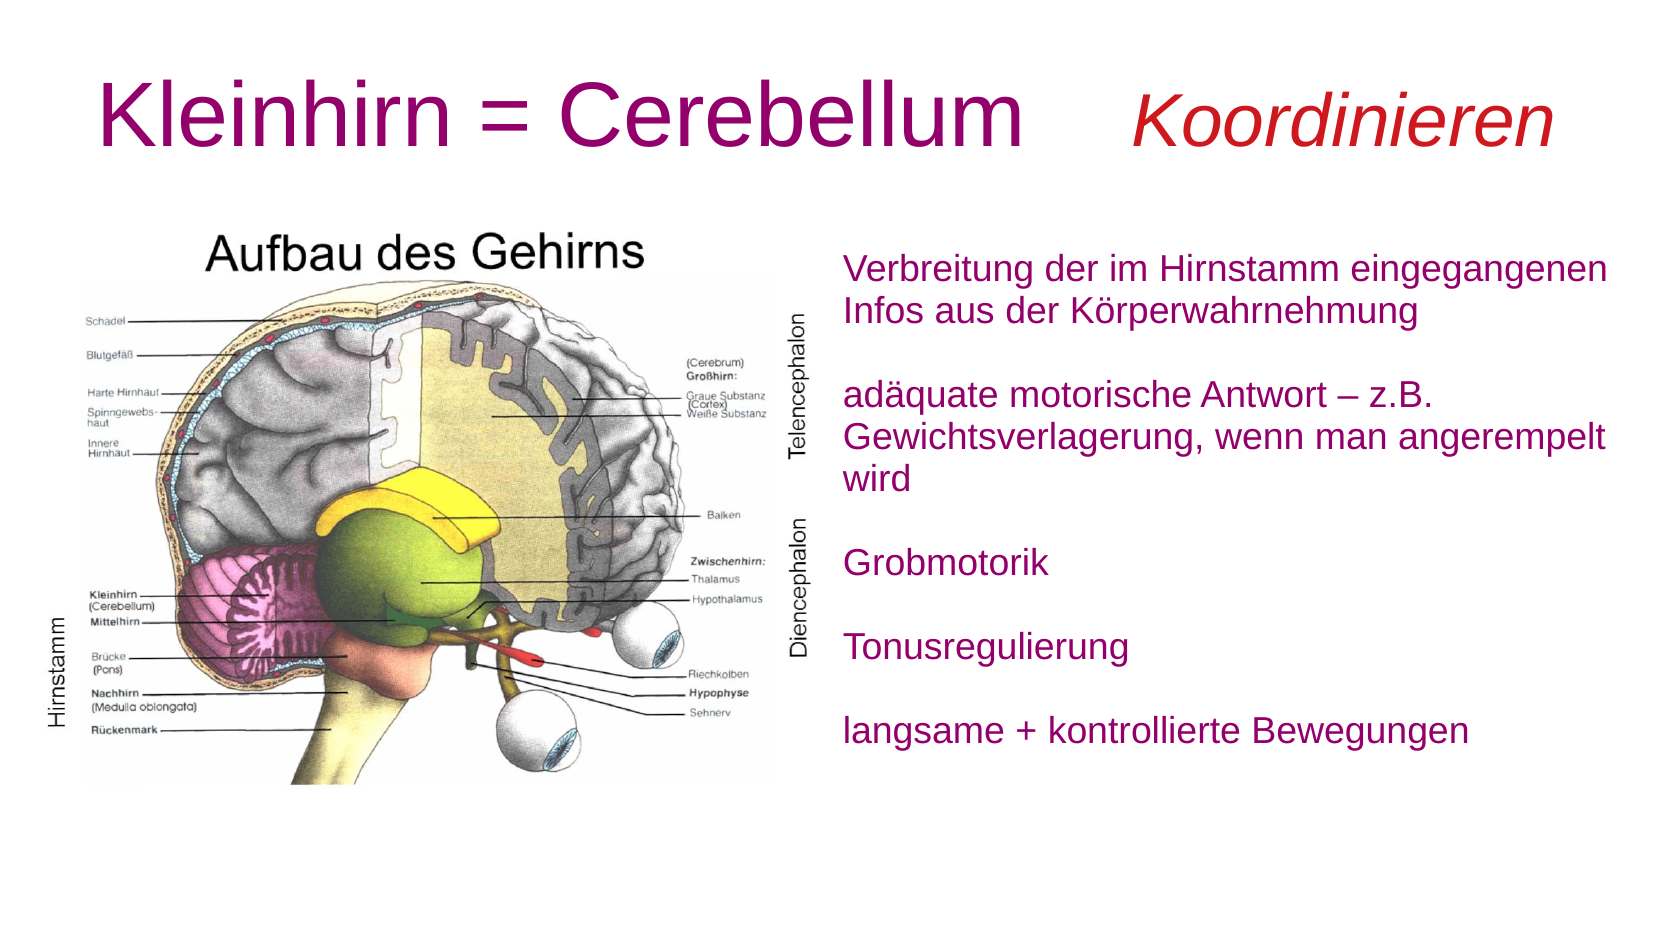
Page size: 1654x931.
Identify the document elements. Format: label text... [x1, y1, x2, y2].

picture [18, 188, 835, 804]
text_box Verbreitung der im Hirnstamm eingegangenen Infos aus der Körperwahrnehmung adäquate motorische Antwort – z.B. Gewichtsverlagerung, wenn man angerempelt wird Grobmotorik Tonusregulierung langsame + kontrollierte Bewegungen [828, 240, 1654, 759]
title Kleinhirn = Cerebellum Koordinieren [82, 37, 1571, 193]
